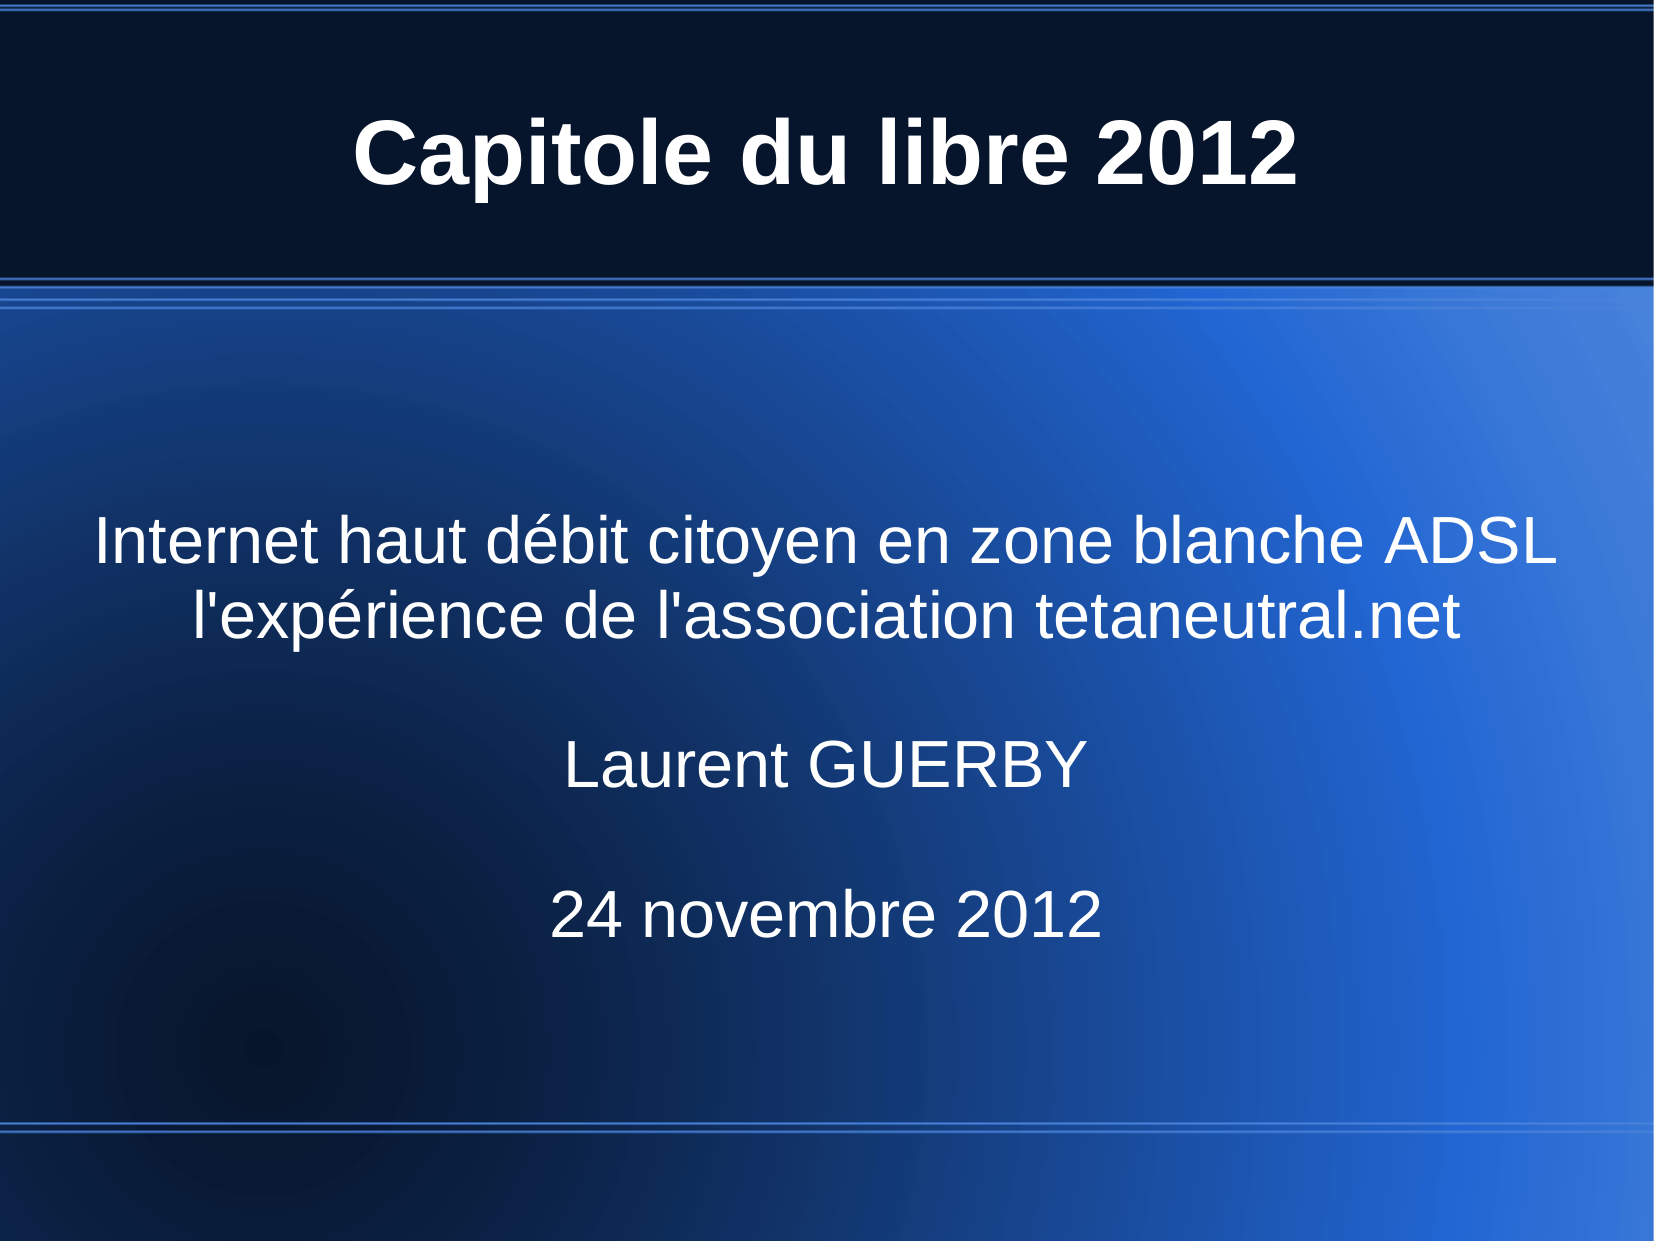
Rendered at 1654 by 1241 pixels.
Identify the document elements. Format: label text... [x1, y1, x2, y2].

subtitle Internet haut débit citoyen en zone blanche ADSL l'expérience de l'association tetaneutral.net Laurent GUERBY 24 novembre 2012 [82, 355, 1571, 1174]
title Capitole du libre 2012 [82, 49, 1571, 257]
picture [0, 0, 1654, 1241]
